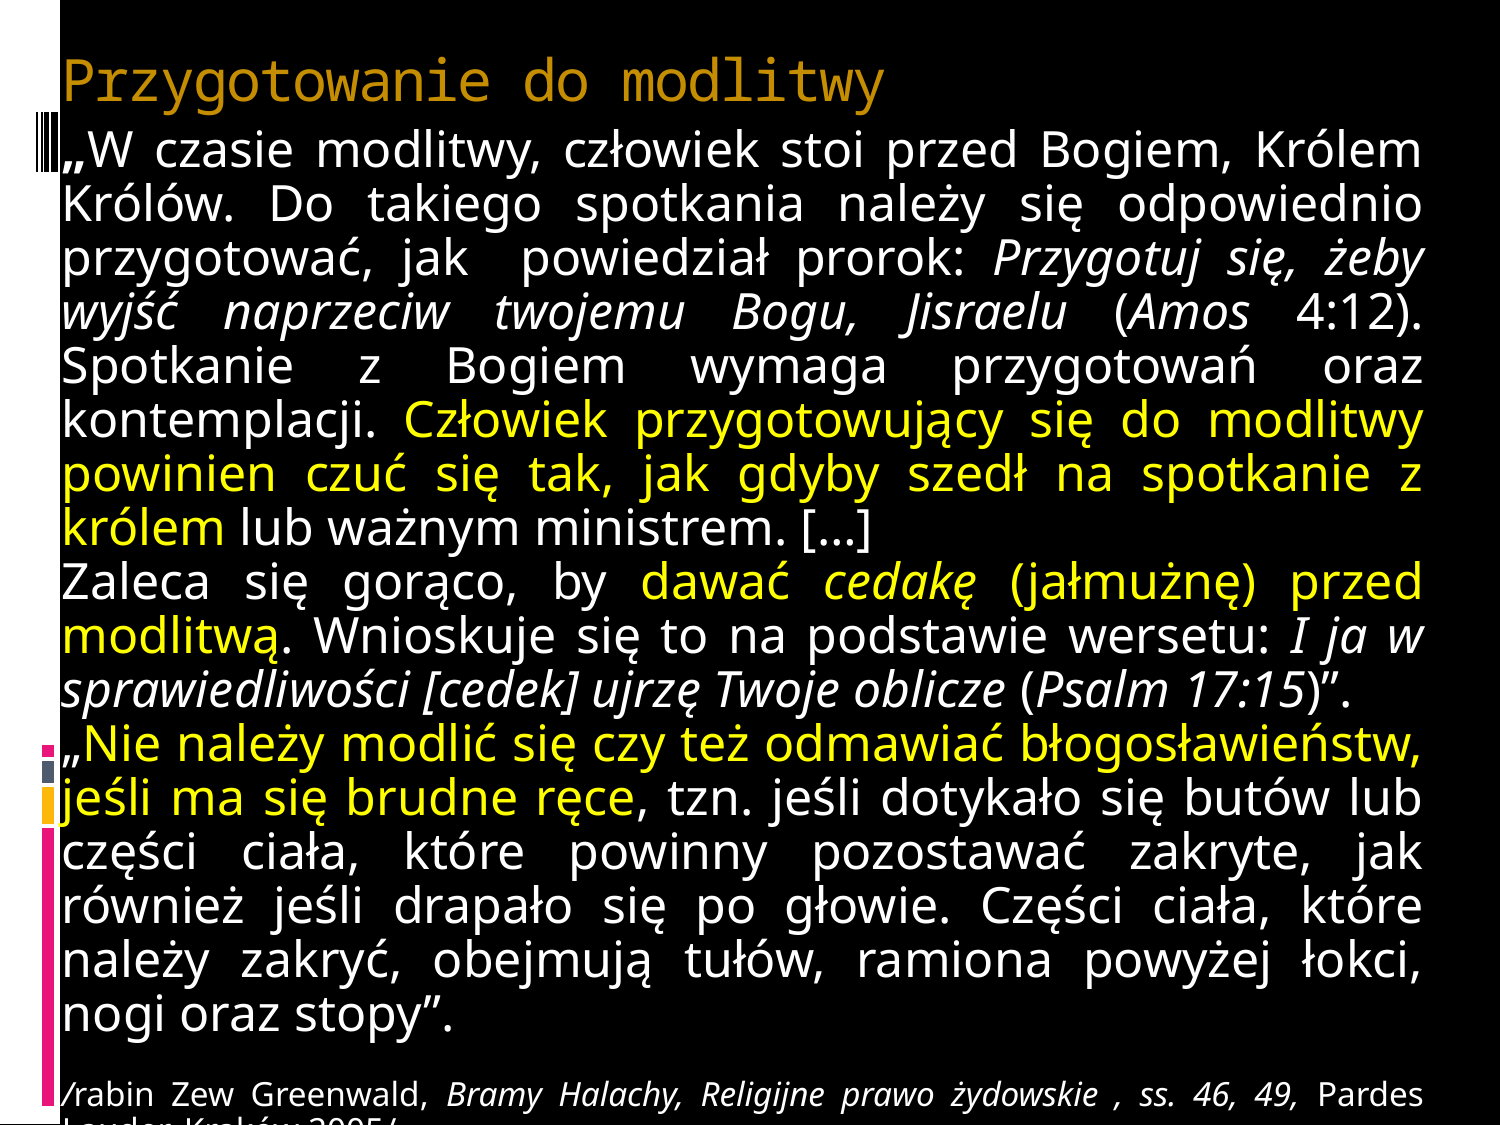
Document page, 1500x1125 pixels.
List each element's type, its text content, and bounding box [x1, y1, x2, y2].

title Przygotowanie do modlitwy [46, 35, 1442, 117]
text_box „W czasie modlitwy, człowiek stoi przed Bogiem, Królem Królów. Do takiego spotkania należy się odpowiednio przygotować, jak powiedział prorok: Przygotuj się, żeby wyjść naprzeciw twojemu Bogu, Jisraelu (Amos 4:12). Spotkanie z Bogiem wymaga przygotowań oraz kontemplacji. Człowiek przygotowujący się do modlitwy powinien czuć się tak, jak gdyby szedł na spotkanie z królem lub ważnym ministrem. […] Zaleca się gorąco, by dawać cedakę (jałmużnę) przed modlitwą. Wnioskuje się to na podstawie wersetu: I ja w sprawiedliwości [cedek] ujrzę Twoje oblicze (Psalm 17:15)”. „Nie należy modlić się czy też odmawiać błogosławieństw, jeśli ma się brudne ręce, tzn. jeśli dotykało się butów lub części ciała, które powinny pozostawać zakryte, jak również jeśli drapało się po głowie. Części ciała, które należy zakryć, obejmują tułów, ramiona powyżej łokci, nogi oraz stopy”. /rabin Zew Greenwald, Bramy Halachy, Religijne prawo żydowskie , ss. 46, 49, Pardes Lauder, Kraków 2005/ [46, 117, 1454, 1067]
